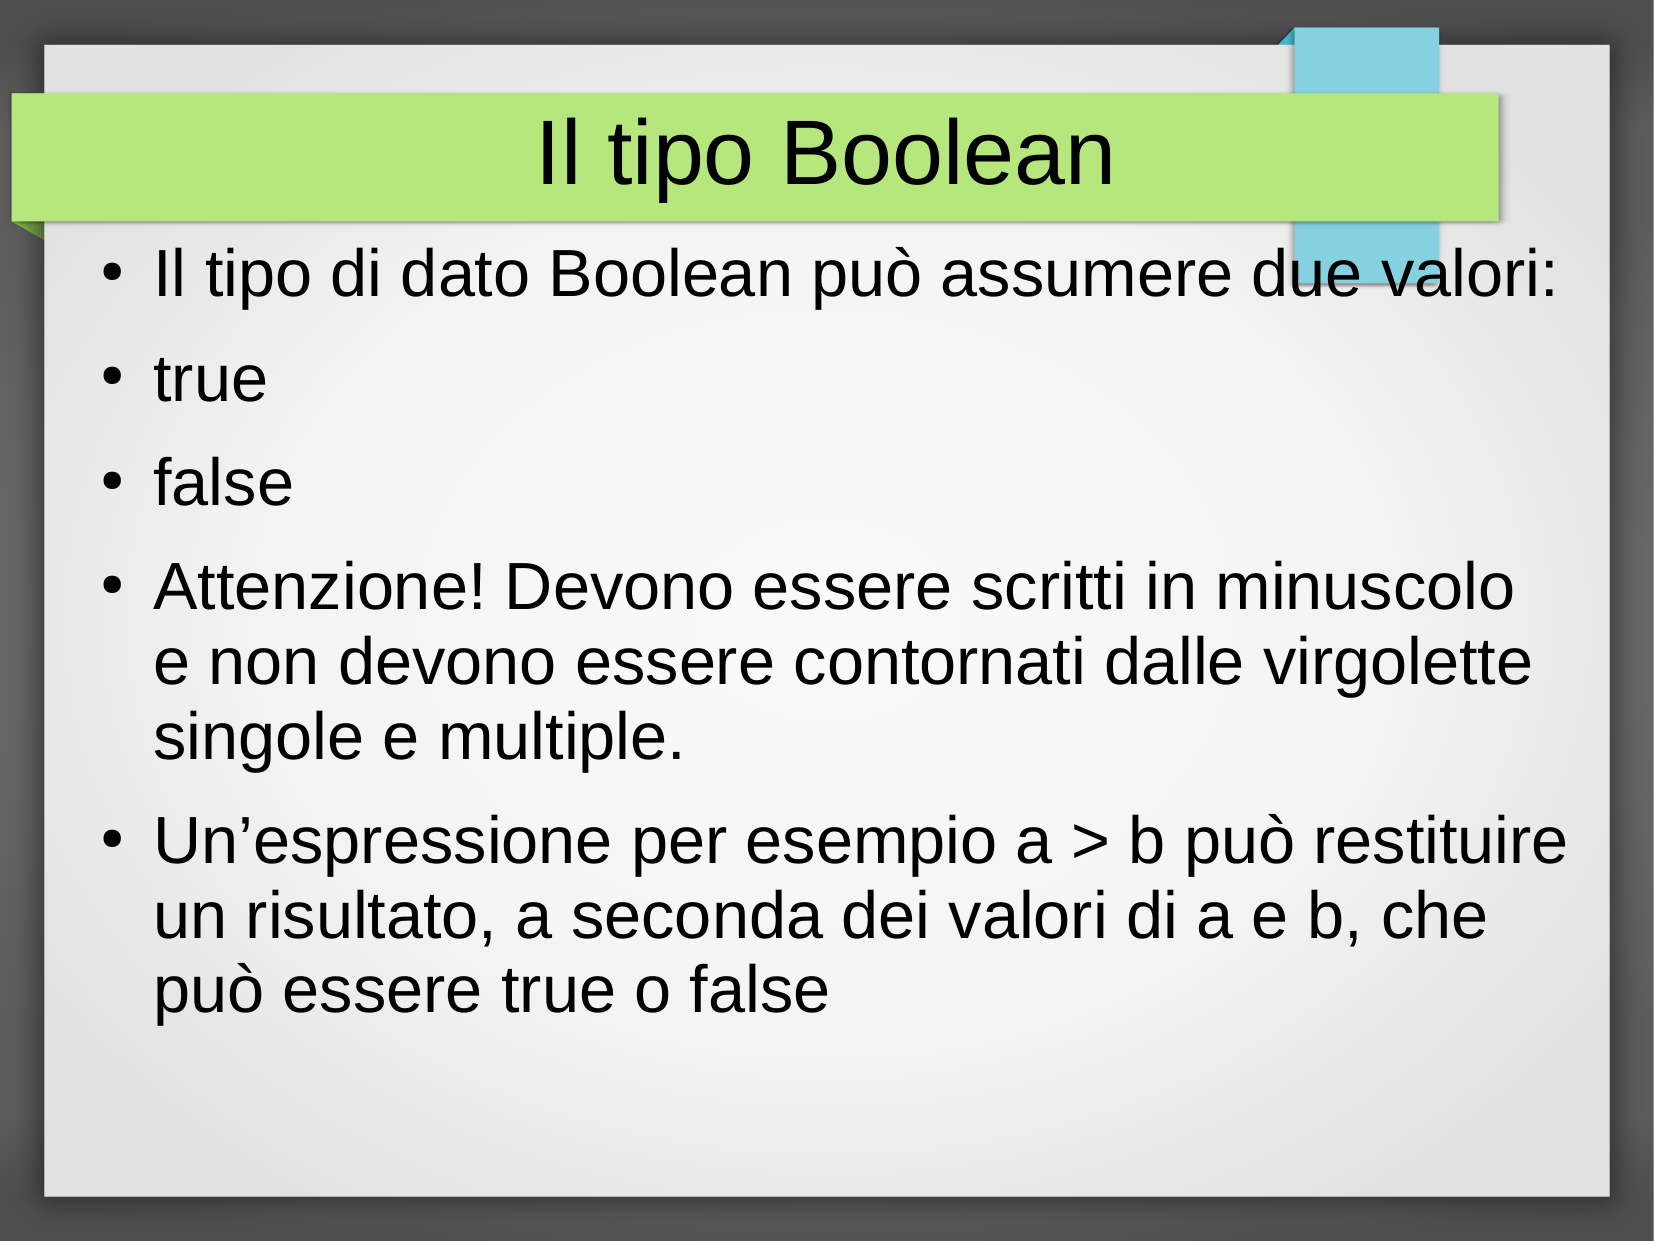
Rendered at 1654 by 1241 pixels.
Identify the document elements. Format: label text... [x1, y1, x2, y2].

title Il tipo Boolean [82, 49, 1571, 236]
picture [0, 0, 1654, 1241]
list Il tipo di dato Boolean può assumere due valori: true false Attenzione! Devono essere scritti in minuscolo e non devono essere contornati dalle virgolette singole e multiple. Un’espressione per esempio a > b può restituire un risultato, a seconda dei valori di a e b, che può essere true o false [82, 236, 1571, 1182]
